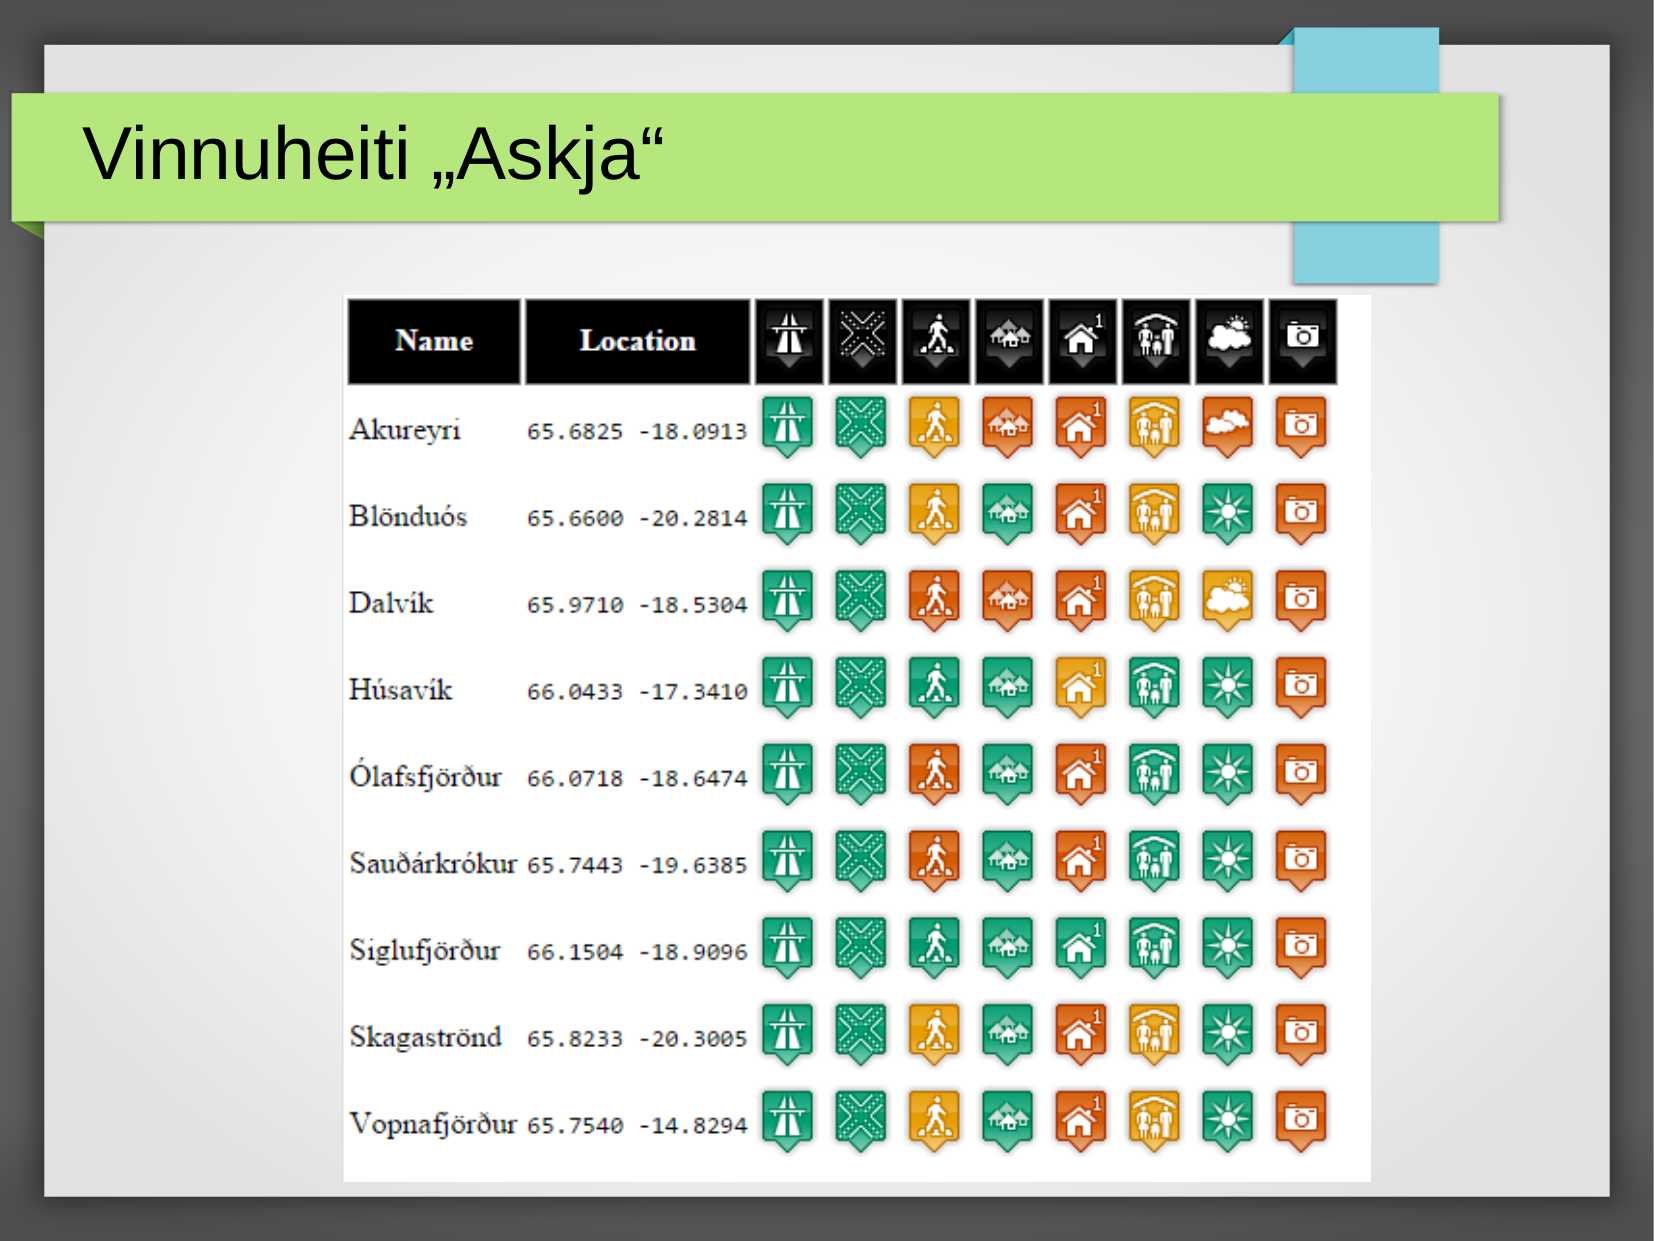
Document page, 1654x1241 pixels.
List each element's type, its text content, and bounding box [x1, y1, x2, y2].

picture [0, 0, 1654, 1241]
title Vinnuheiti „Askja“ [82, 94, 1264, 213]
